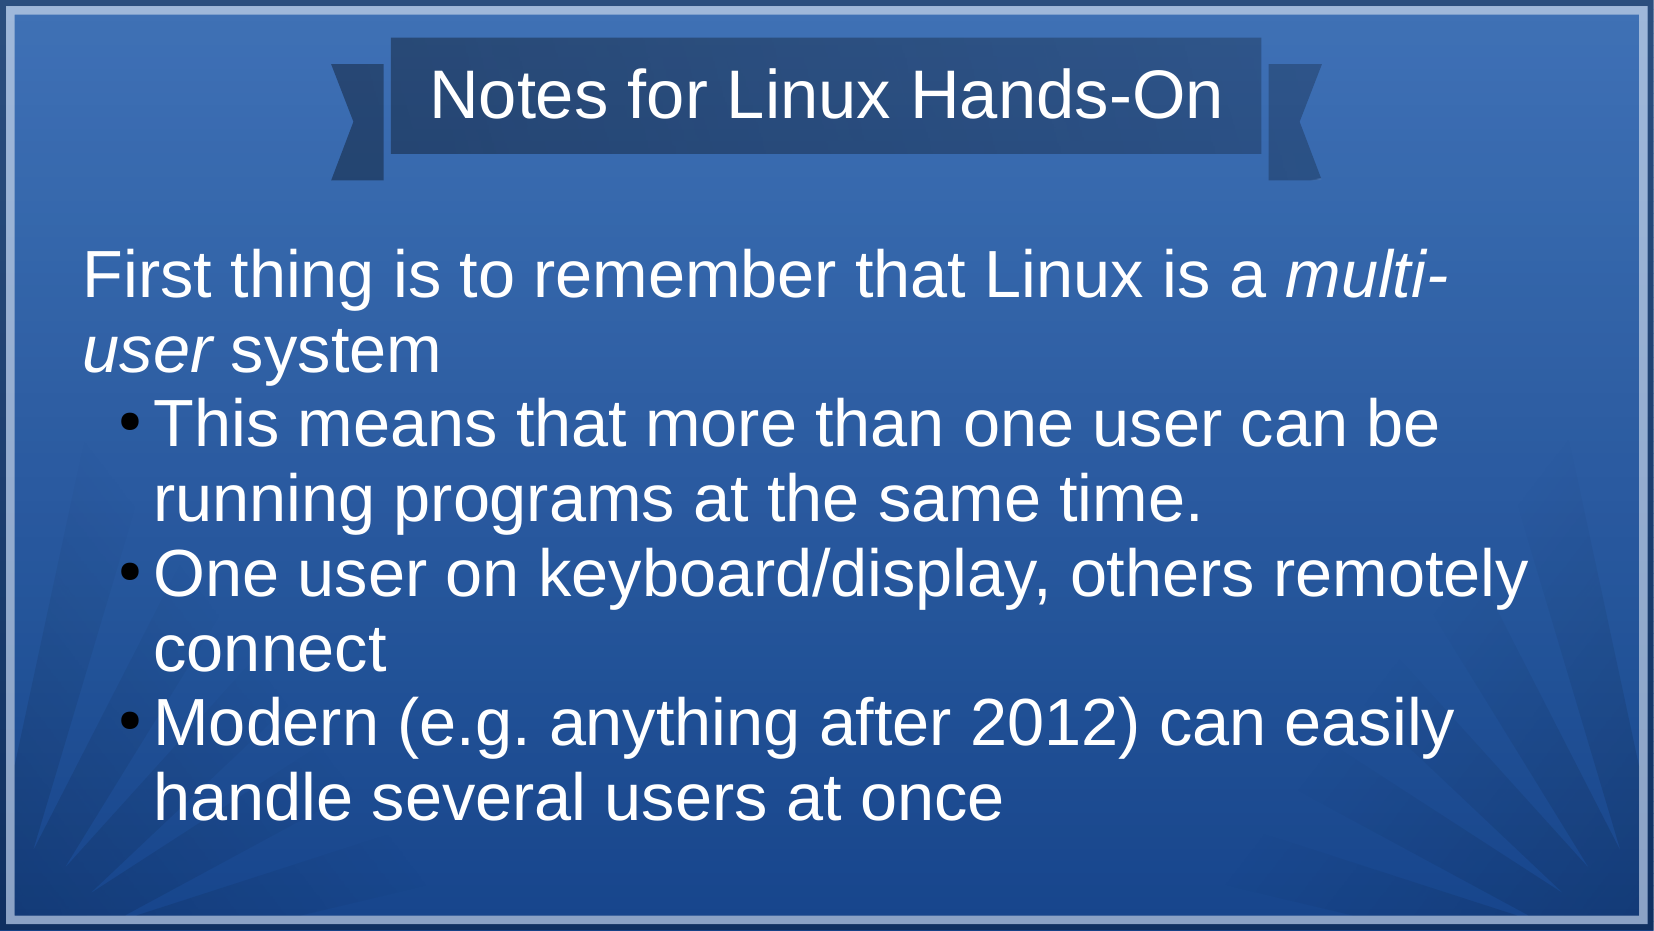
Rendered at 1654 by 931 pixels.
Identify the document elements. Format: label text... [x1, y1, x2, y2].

subtitle First thing is to remember that Linux is a multi-user system This means that more than one user can be running programs at the same time. One user on keyboard/display, others remotely connect Modern (e.g. anything after 2012) can easily handle several users at once [82, 224, 1571, 848]
title Notes for Linux Hands-On [389, 35, 1264, 154]
